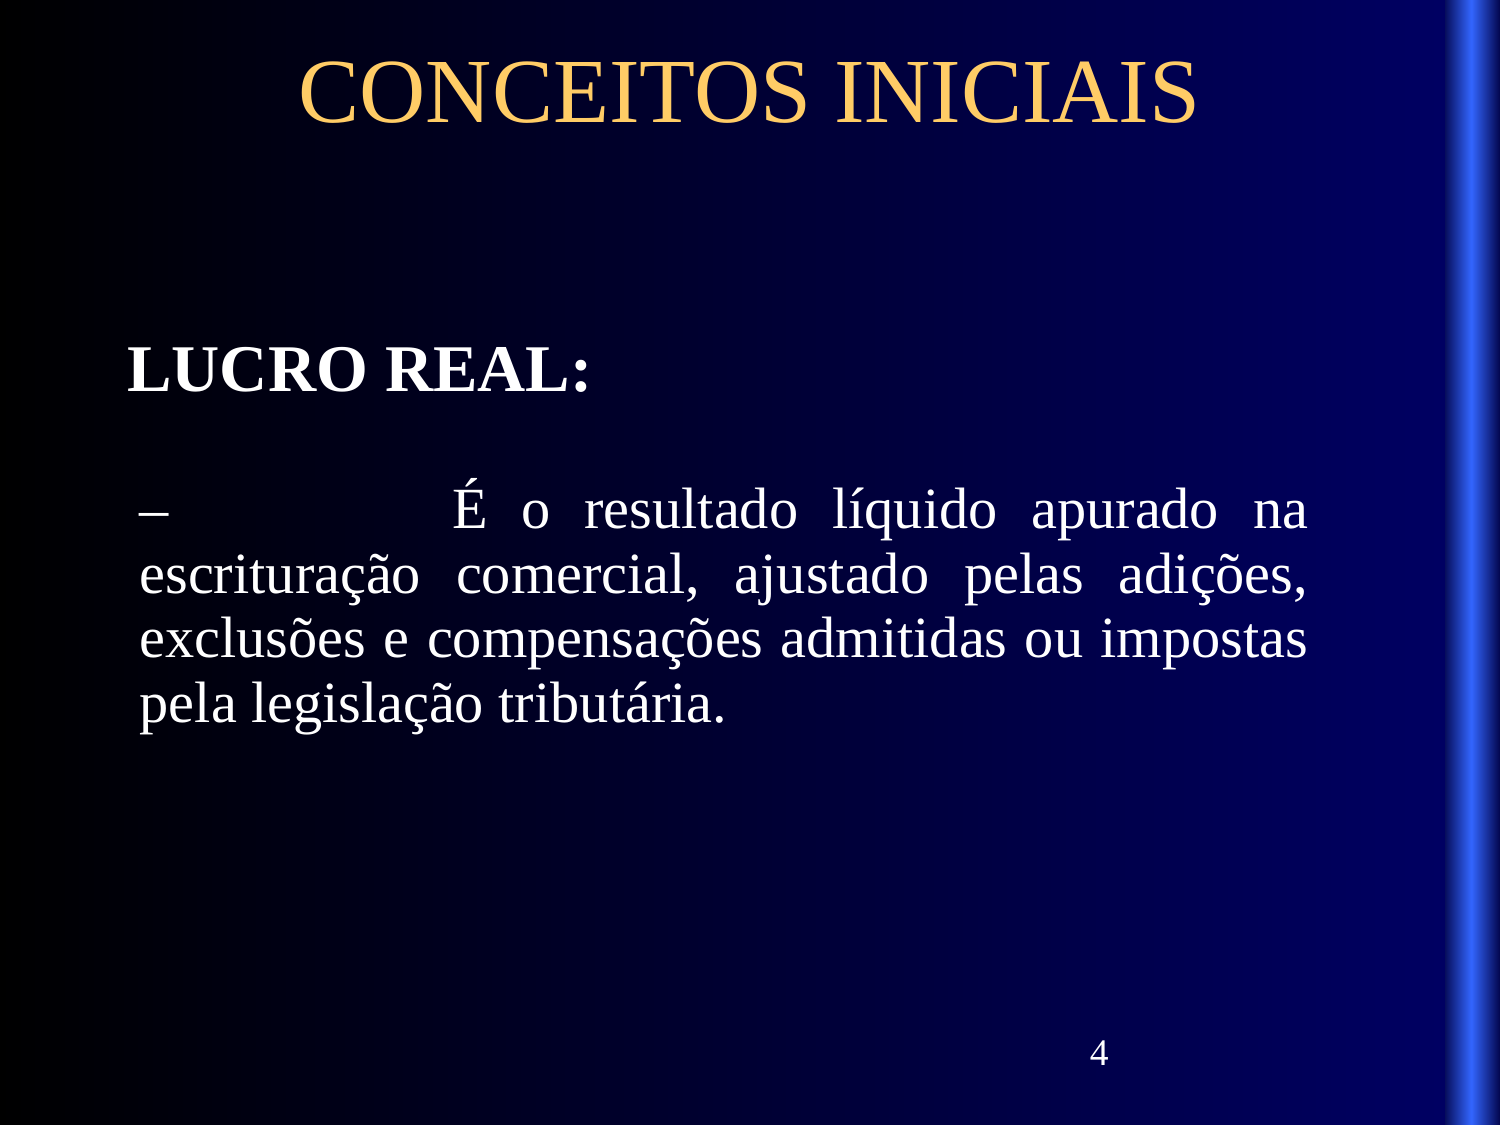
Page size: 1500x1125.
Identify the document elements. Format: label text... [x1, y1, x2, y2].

title CONCEITOS INICIAIS [112, 23, 1388, 211]
text_box – É o resultado líquido apurado na escrituração comercial, ajustado pelas adições, exclusões e compensações admitidas ou impostas pela legislação tributária. [125, 469, 1401, 833]
text_box LUCRO REAL: [112, 324, 1388, 1001]
